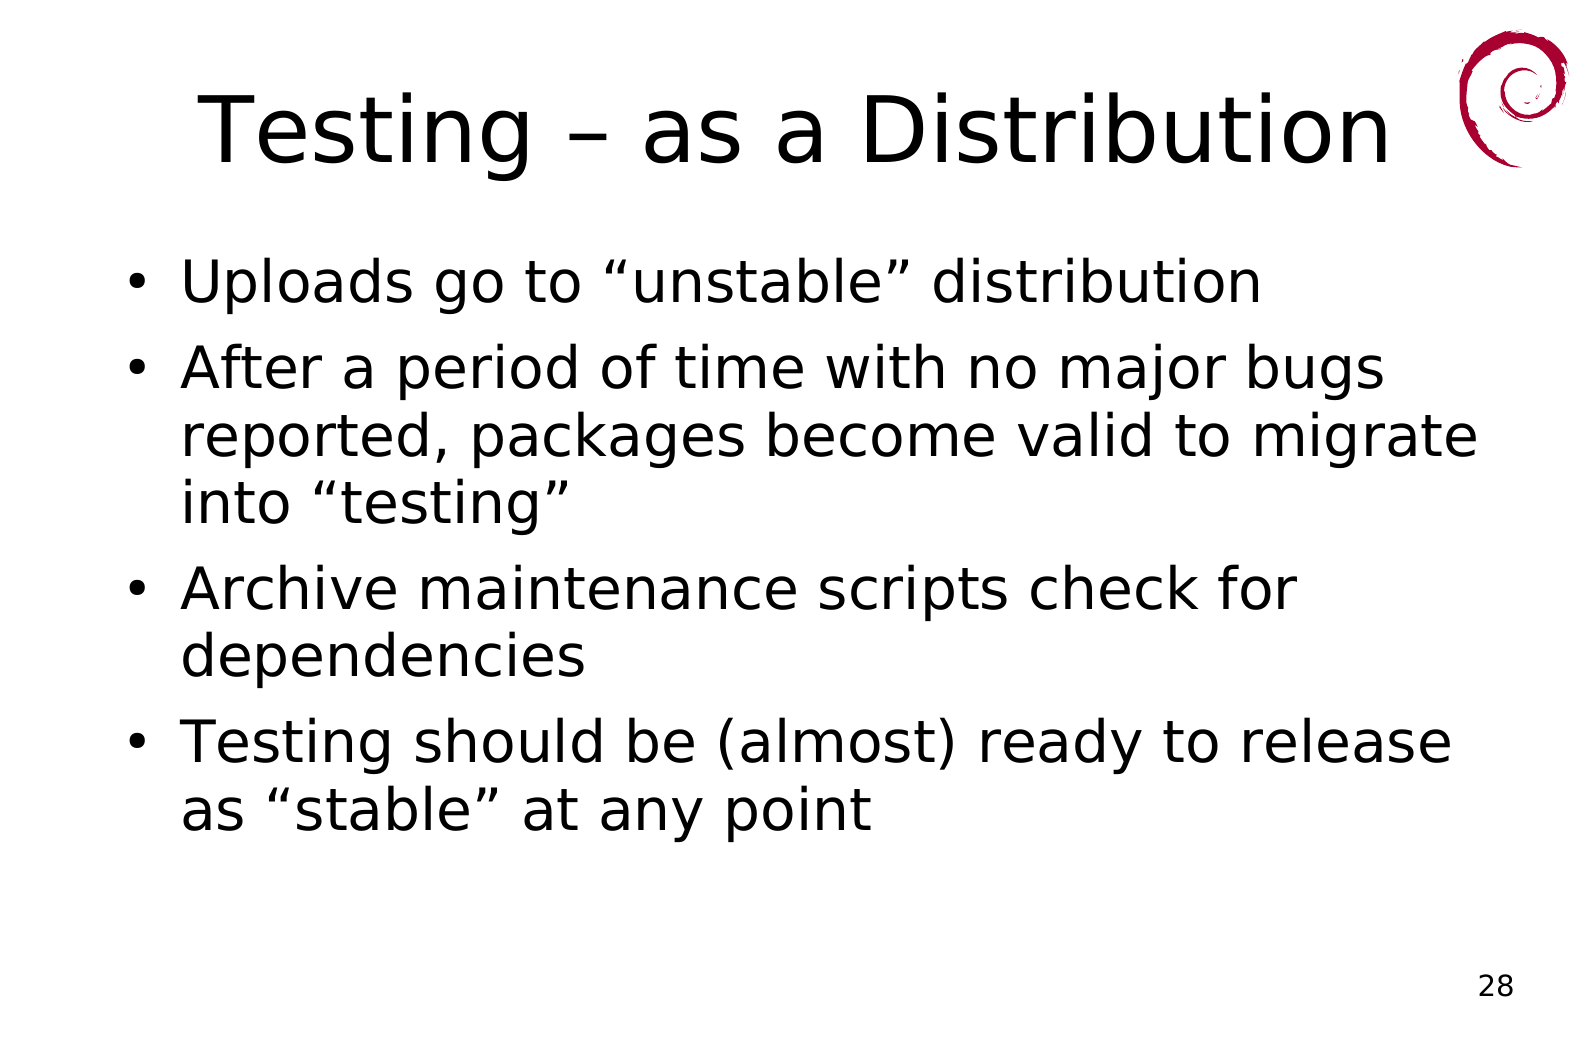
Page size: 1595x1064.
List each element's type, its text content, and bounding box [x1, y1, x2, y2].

list Uploads go to “unstable” distribution After a period of time with no major bugs reported, packages become valid to migrate into “testing” Archive maintenance scripts check for dependencies Testing should be (almost) ready to release as “stable” at any point [79, 248, 1515, 880]
title Testing – as a Distribution [79, 42, 1515, 220]
